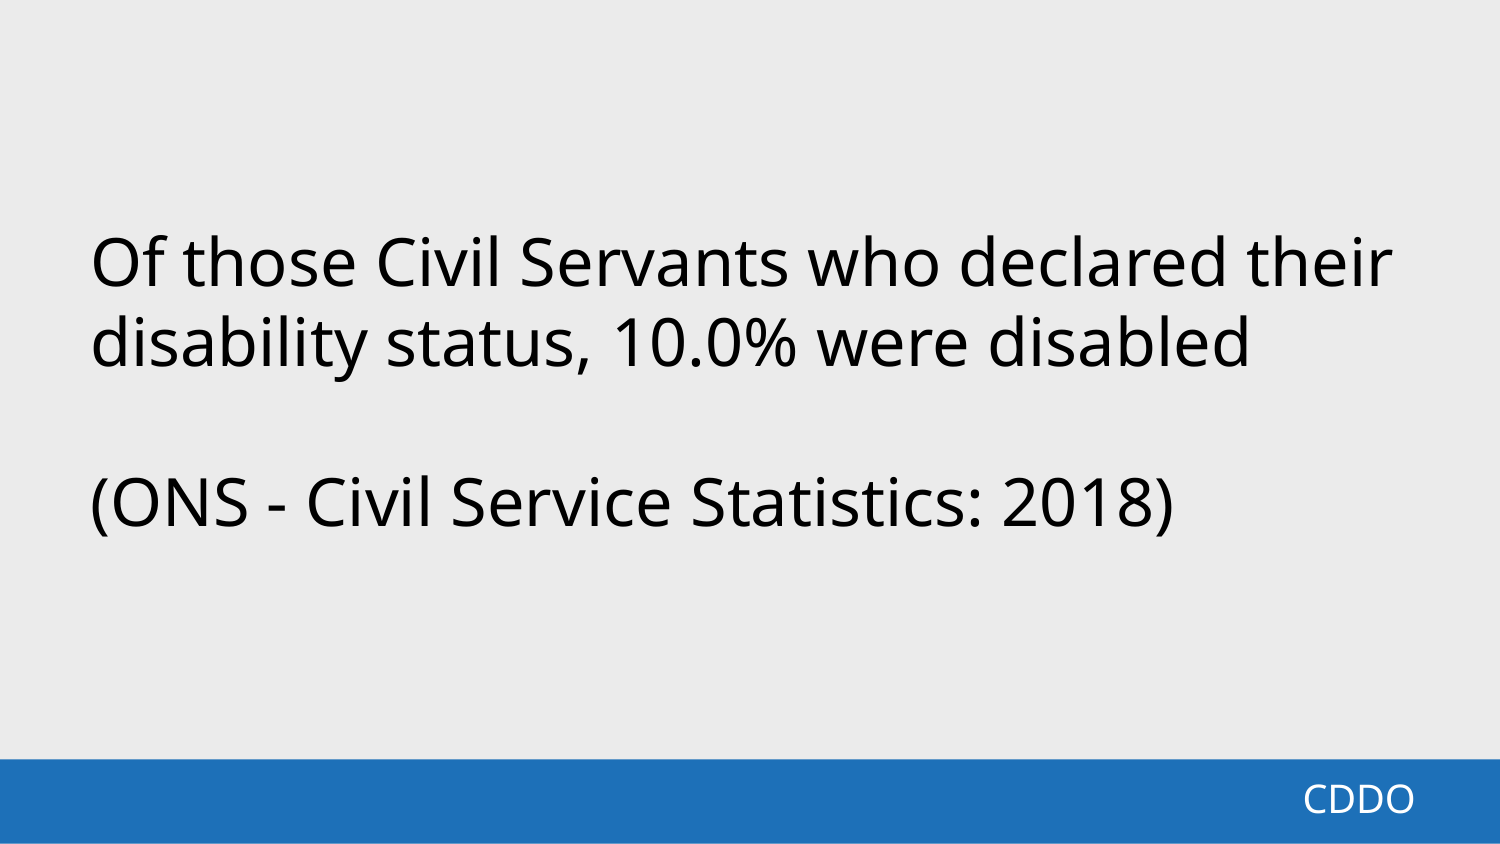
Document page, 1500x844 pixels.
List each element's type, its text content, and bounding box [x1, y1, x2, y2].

text_box Of those Civil Servants who declared their disability status, 10.0% were disabled (ONS - Civil Service Statistics: 2018) [87, 0, 1416, 760]
